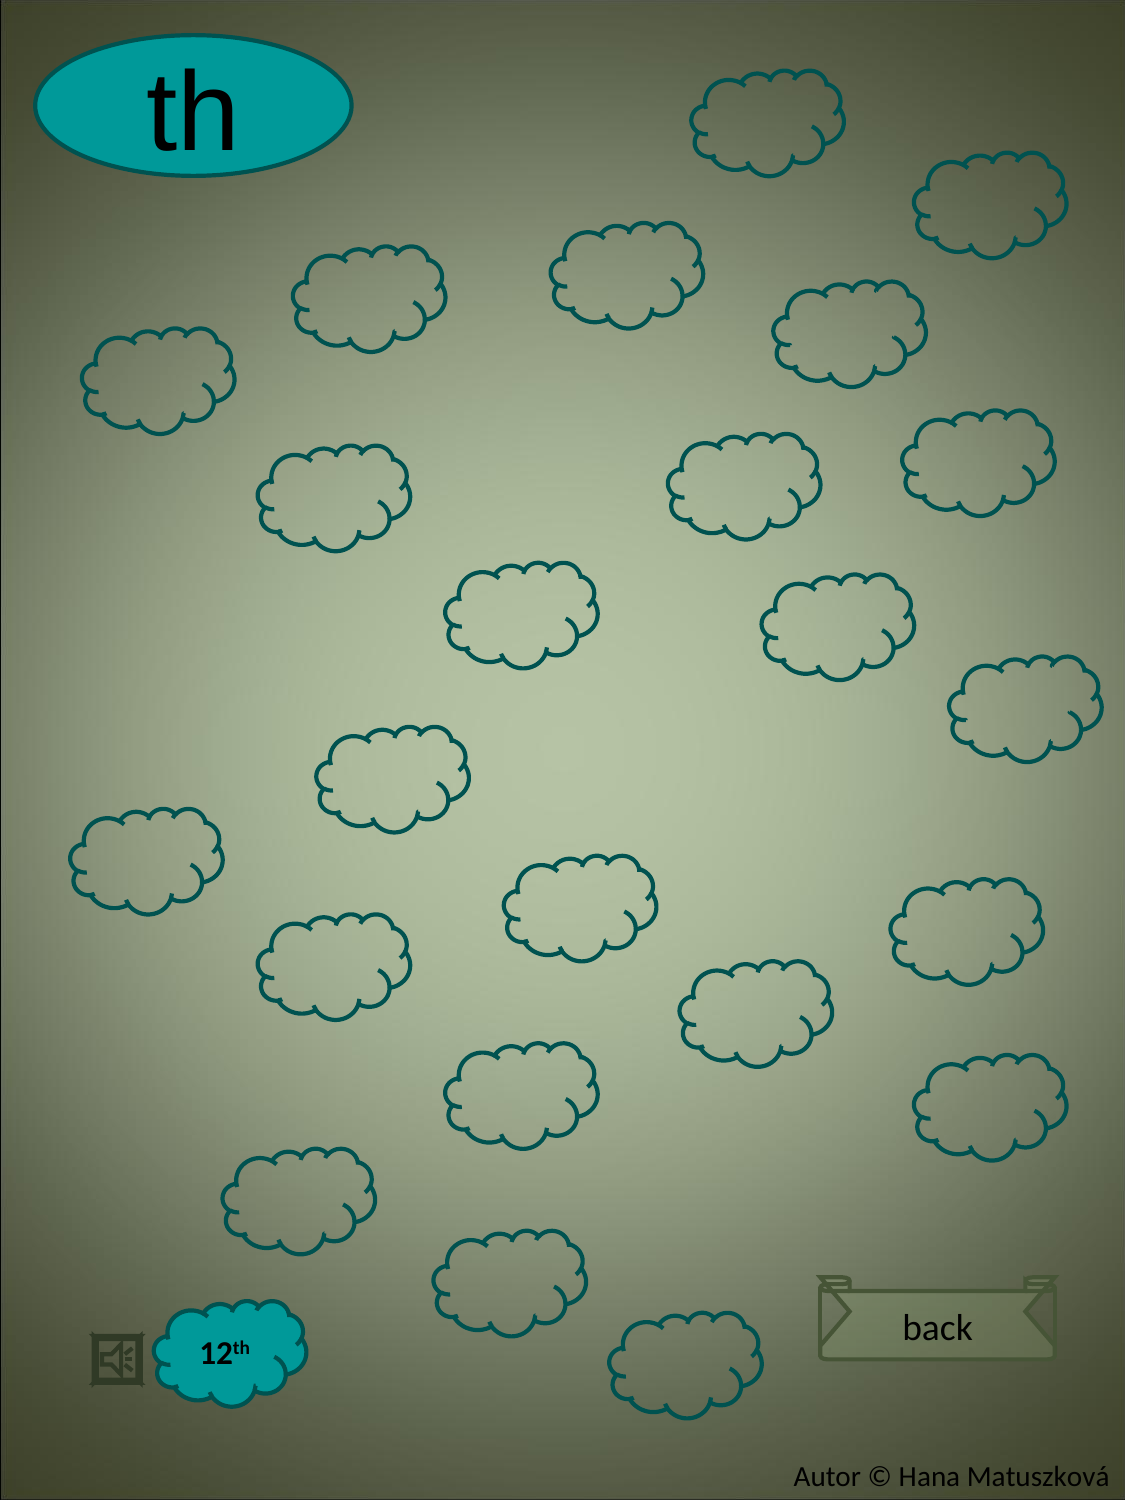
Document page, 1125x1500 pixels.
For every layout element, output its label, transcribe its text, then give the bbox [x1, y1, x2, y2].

picture [0, 0, 1125, 1500]
text_box Autor © Hana Matuszková [778, 1449, 1125, 1500]
text_box 12th [153, 1301, 307, 1407]
text_box back [820, 1277, 1055, 1360]
text_box th [35, 35, 352, 176]
